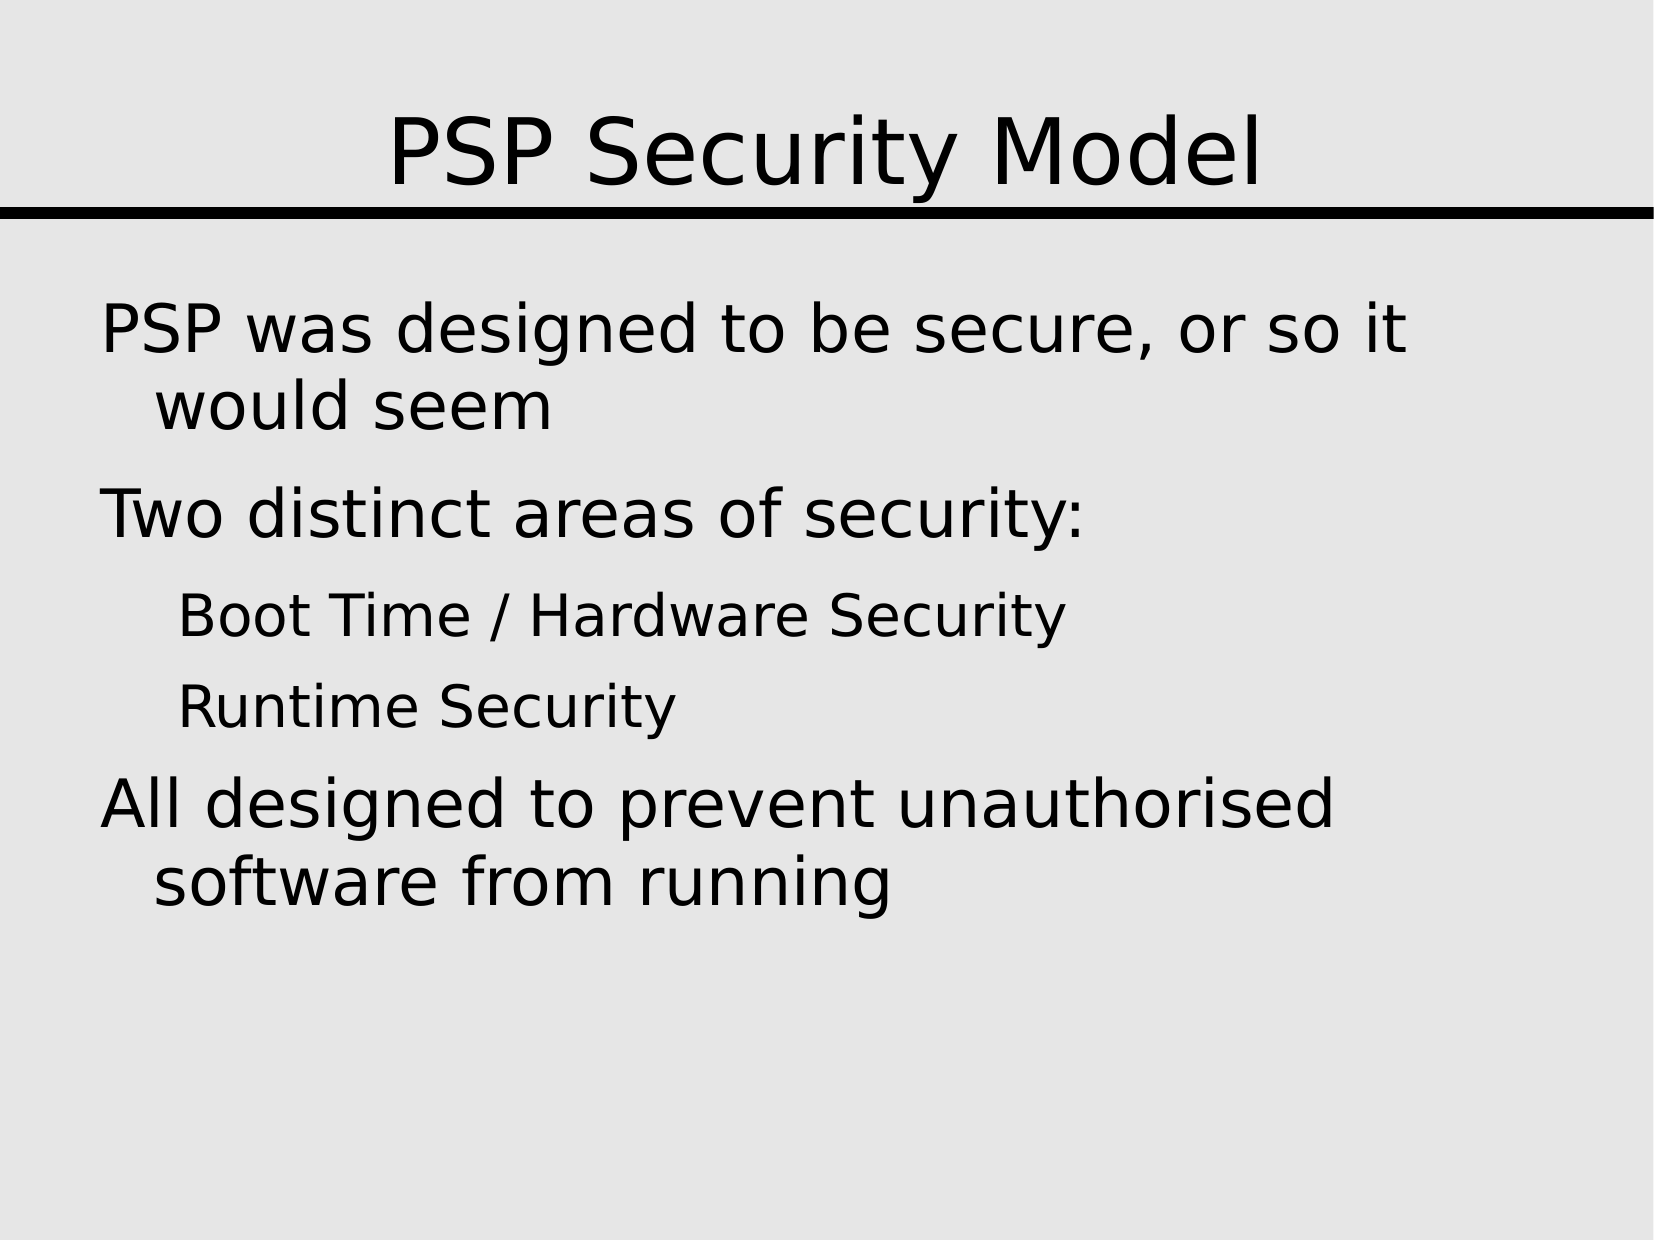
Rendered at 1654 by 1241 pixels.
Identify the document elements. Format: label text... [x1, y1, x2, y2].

title PSP Security Model [82, 56, 1571, 250]
list PSP was designed to be secure, or so it would seem Two distinct areas of security: Boot Time / Hardware Security Runtime Security All designed to prevent unauthorised software from running [82, 290, 1571, 1094]
